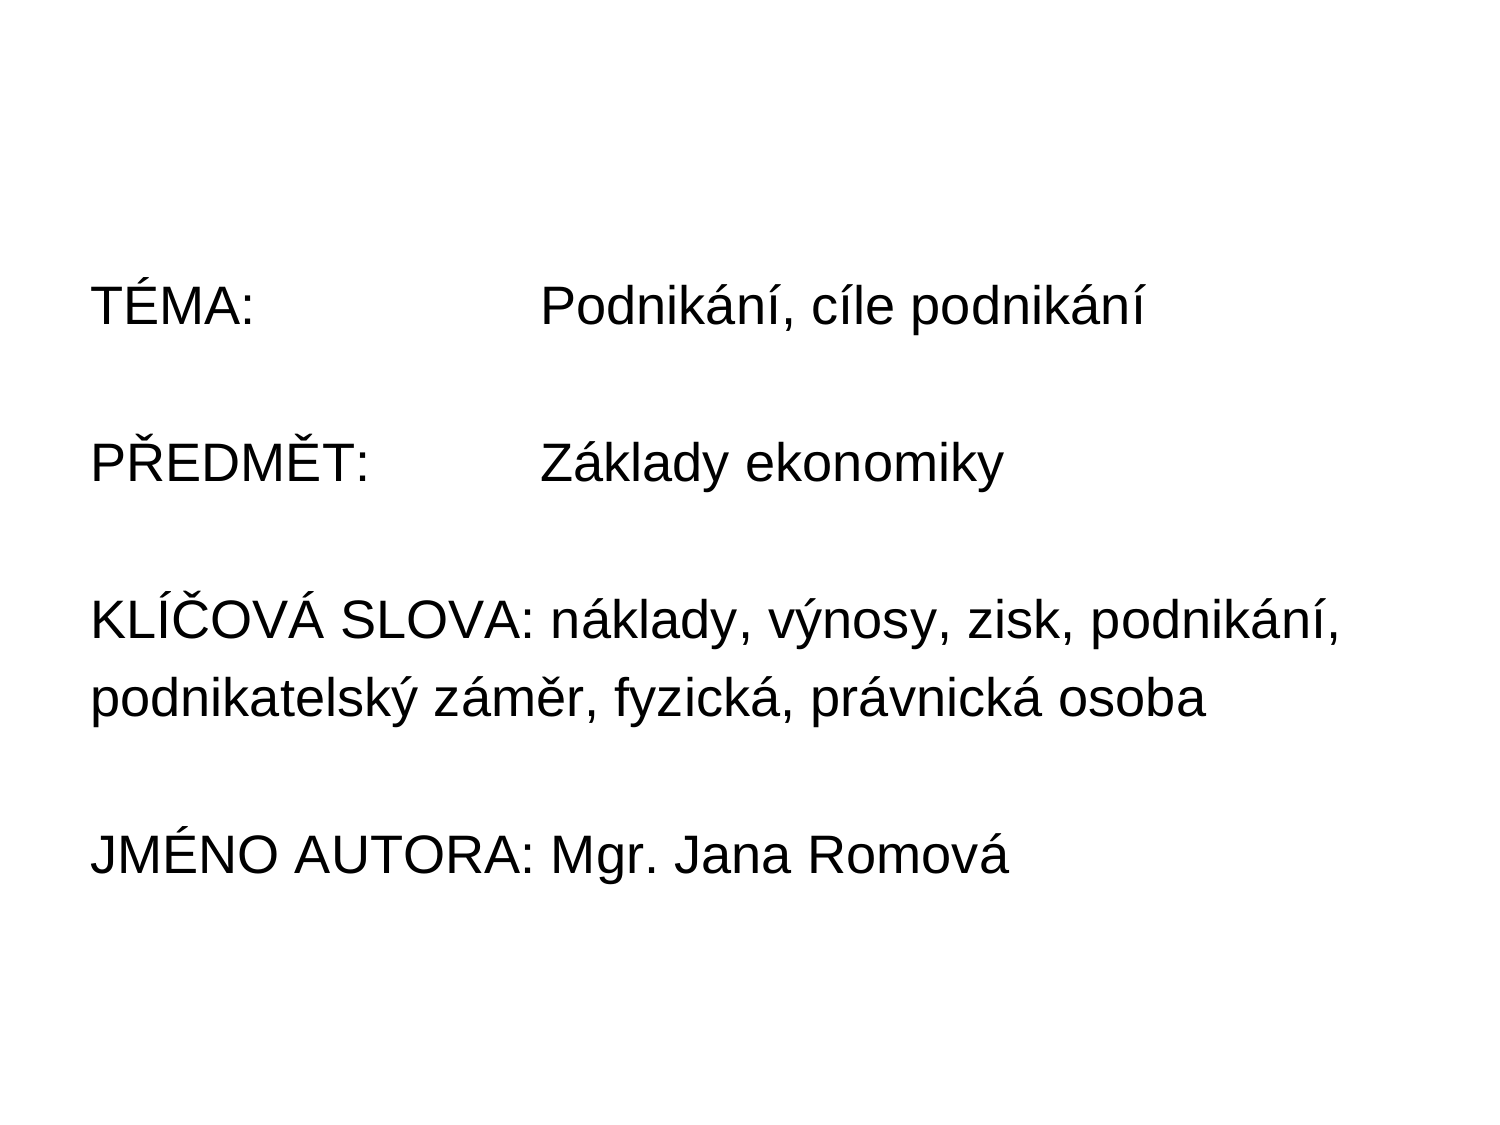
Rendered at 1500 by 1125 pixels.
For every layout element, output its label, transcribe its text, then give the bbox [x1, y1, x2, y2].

list TÉMA: Podnikání, cíle podnikání PŘEDMĚT: Základy ekonomiky KLÍČOVÁ SLOVA: náklady, výnosy, zisk, podnikání, podnikatelský záměr, fyzická, právnická osoba JMÉNO AUTORA: Mgr. Jana Romová [75, 262, 1426, 1006]
